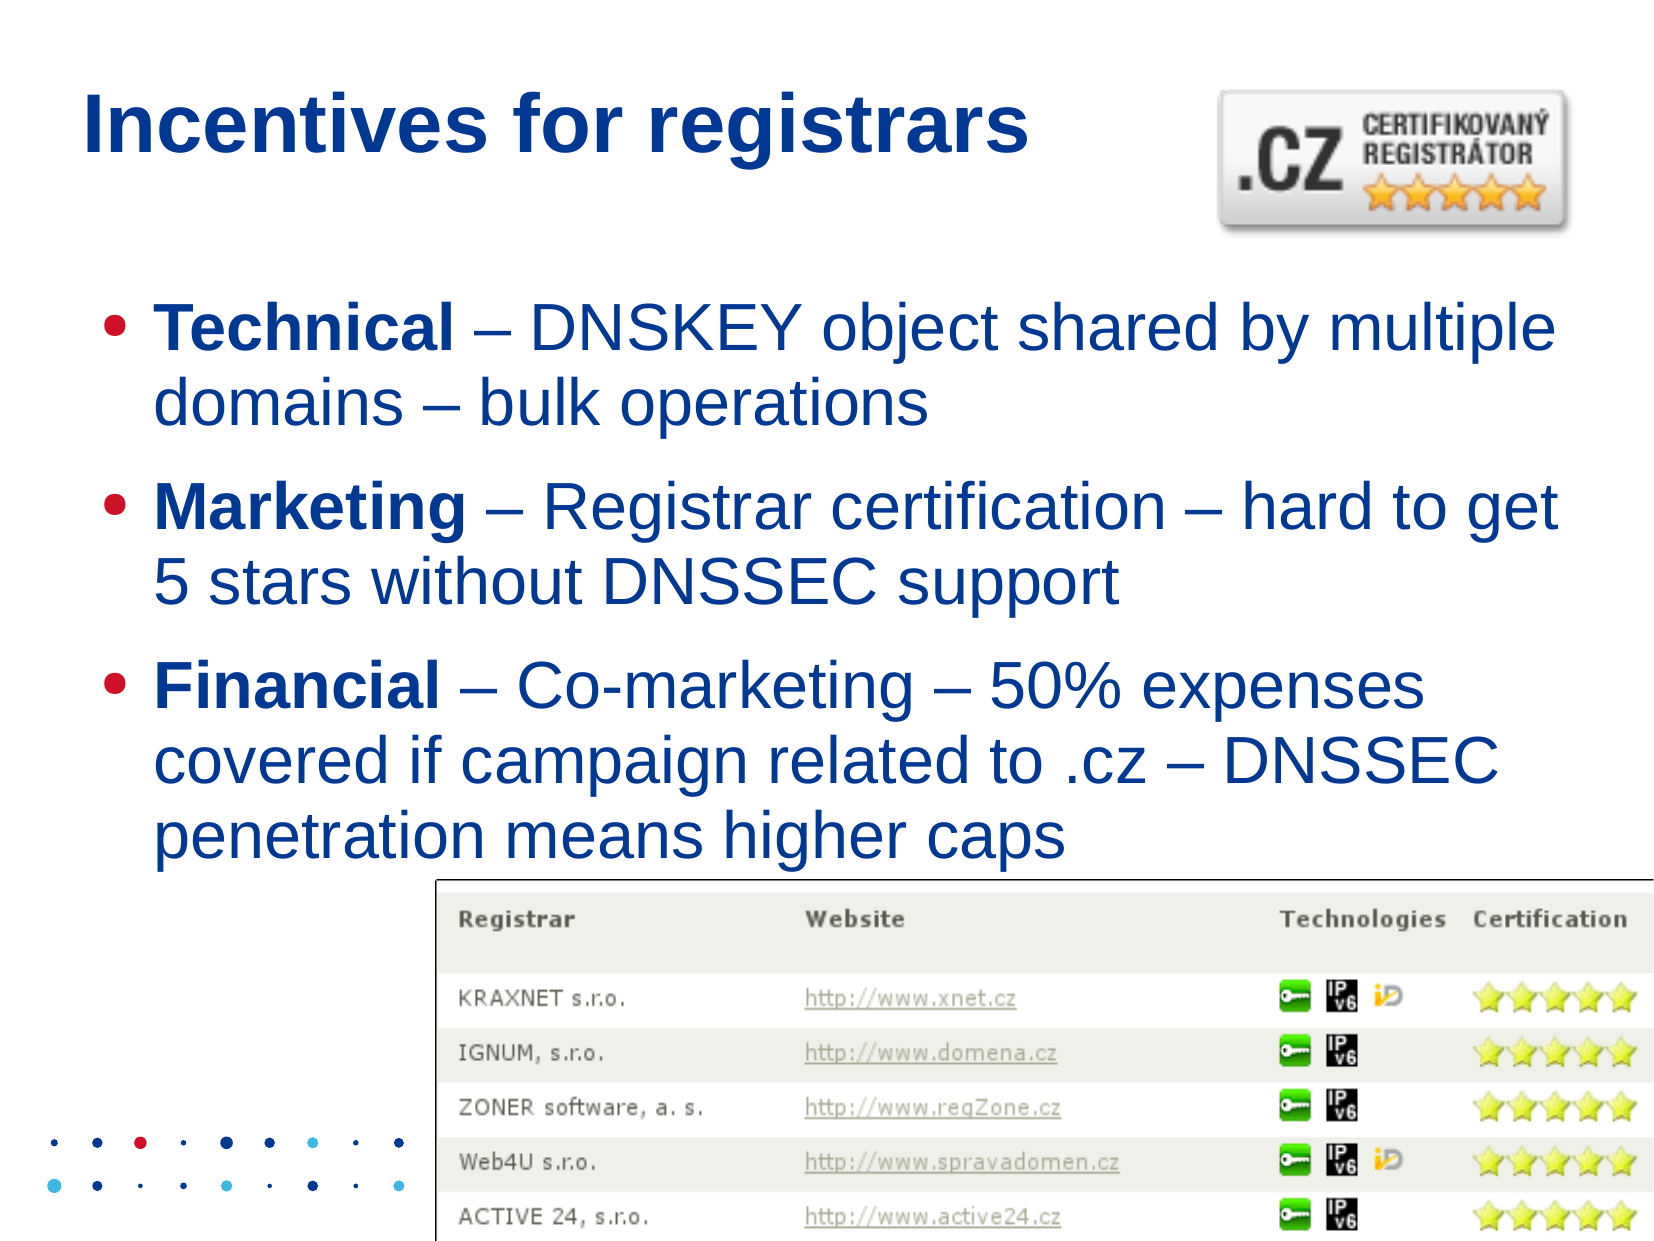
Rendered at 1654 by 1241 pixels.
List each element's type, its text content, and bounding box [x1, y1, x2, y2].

picture [435, 879, 1654, 1241]
picture [1216, 89, 1576, 238]
title Incentives for registrars [82, 70, 1571, 178]
list Technical – DNSKEY object shared by multiple domains – bulk operations Marketing – Registrar certification – hard to get 5 stars without DNSSEC support Financial – Co-marketing – 50% expenses covered if campaign related to .cz – DNSSEC penetration means higher caps [82, 290, 1571, 1111]
